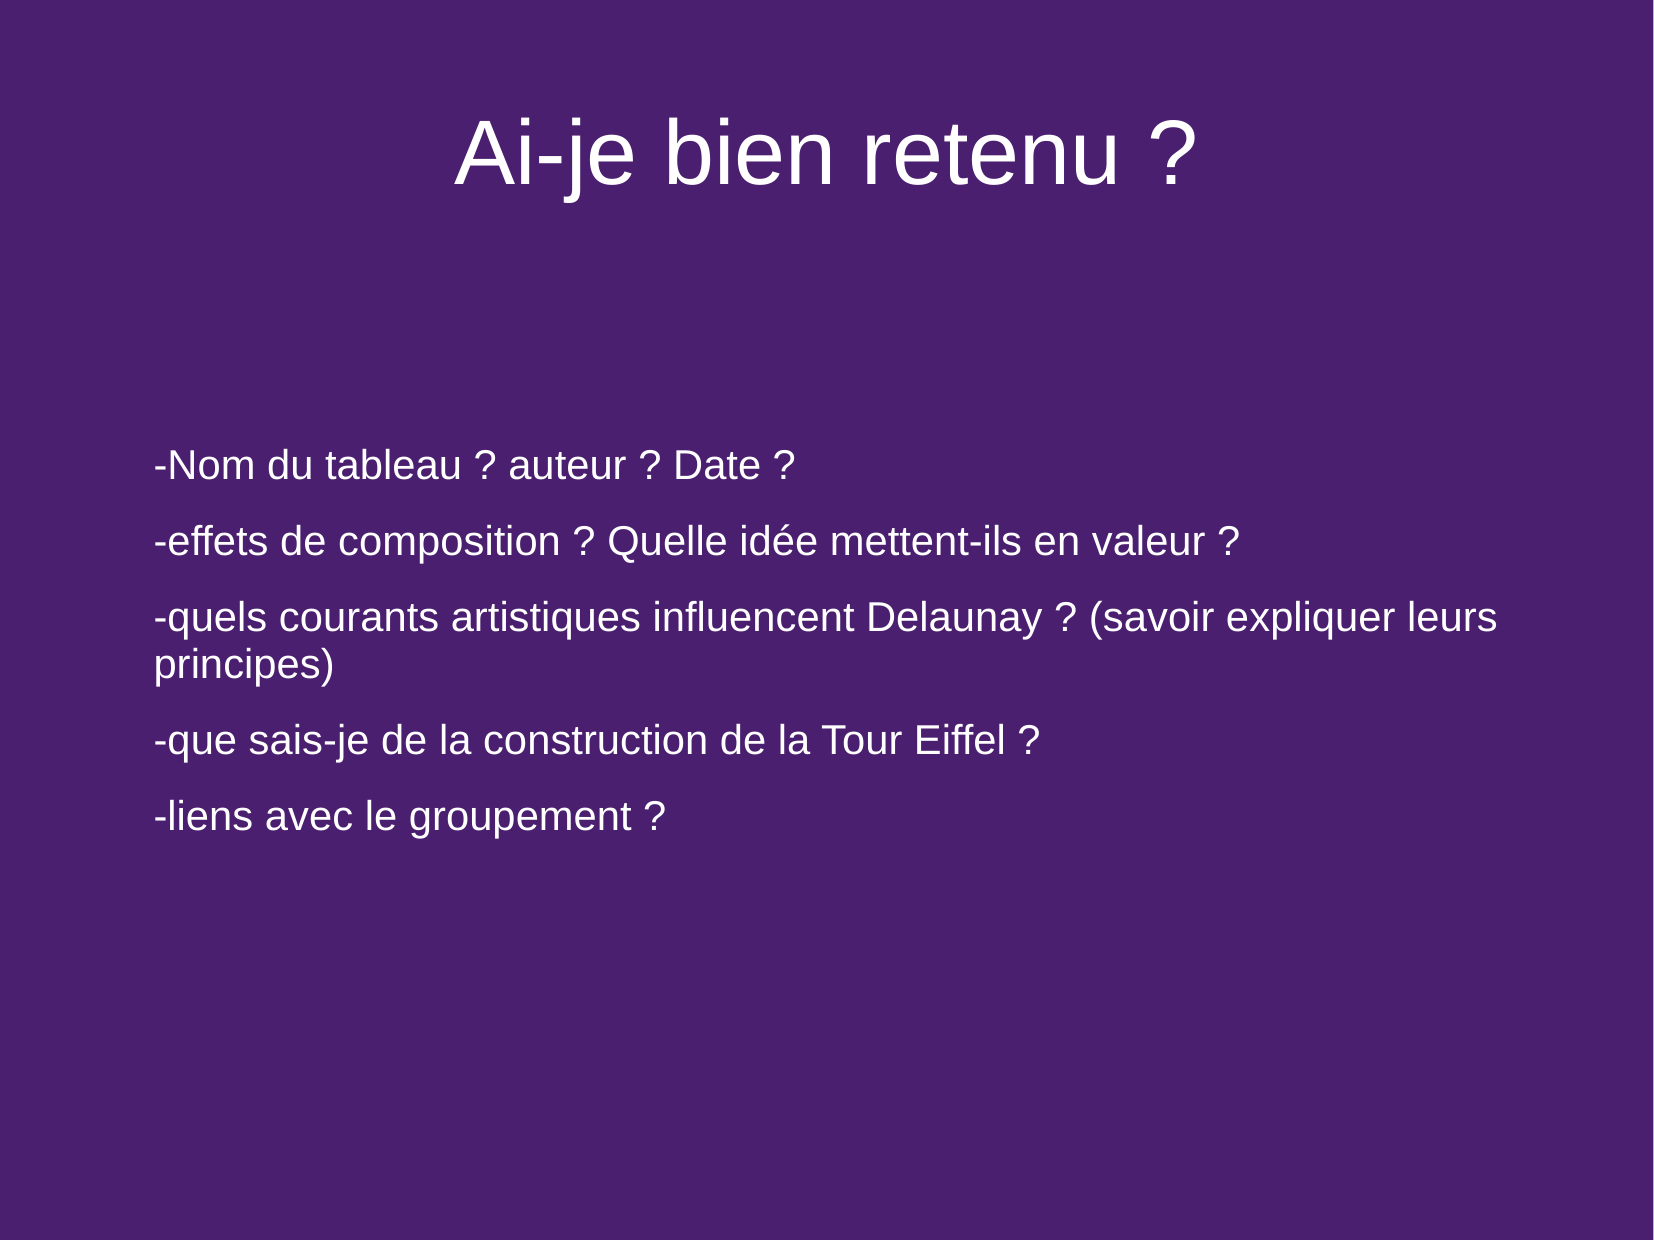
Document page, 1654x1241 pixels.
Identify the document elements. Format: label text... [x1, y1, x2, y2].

title Ai-je bien retenu ? [82, 49, 1571, 257]
list -Nom du tableau ? auteur ? Date ? -effets de composition ? Quelle idée mettent-ils en valeur ? -quels courants artistiques influencent Delaunay ? (savoir expliquer leurs principes) -que sais-je de la construction de la Tour Eiffel ? -liens avec le groupement ? [82, 290, 1571, 1010]
